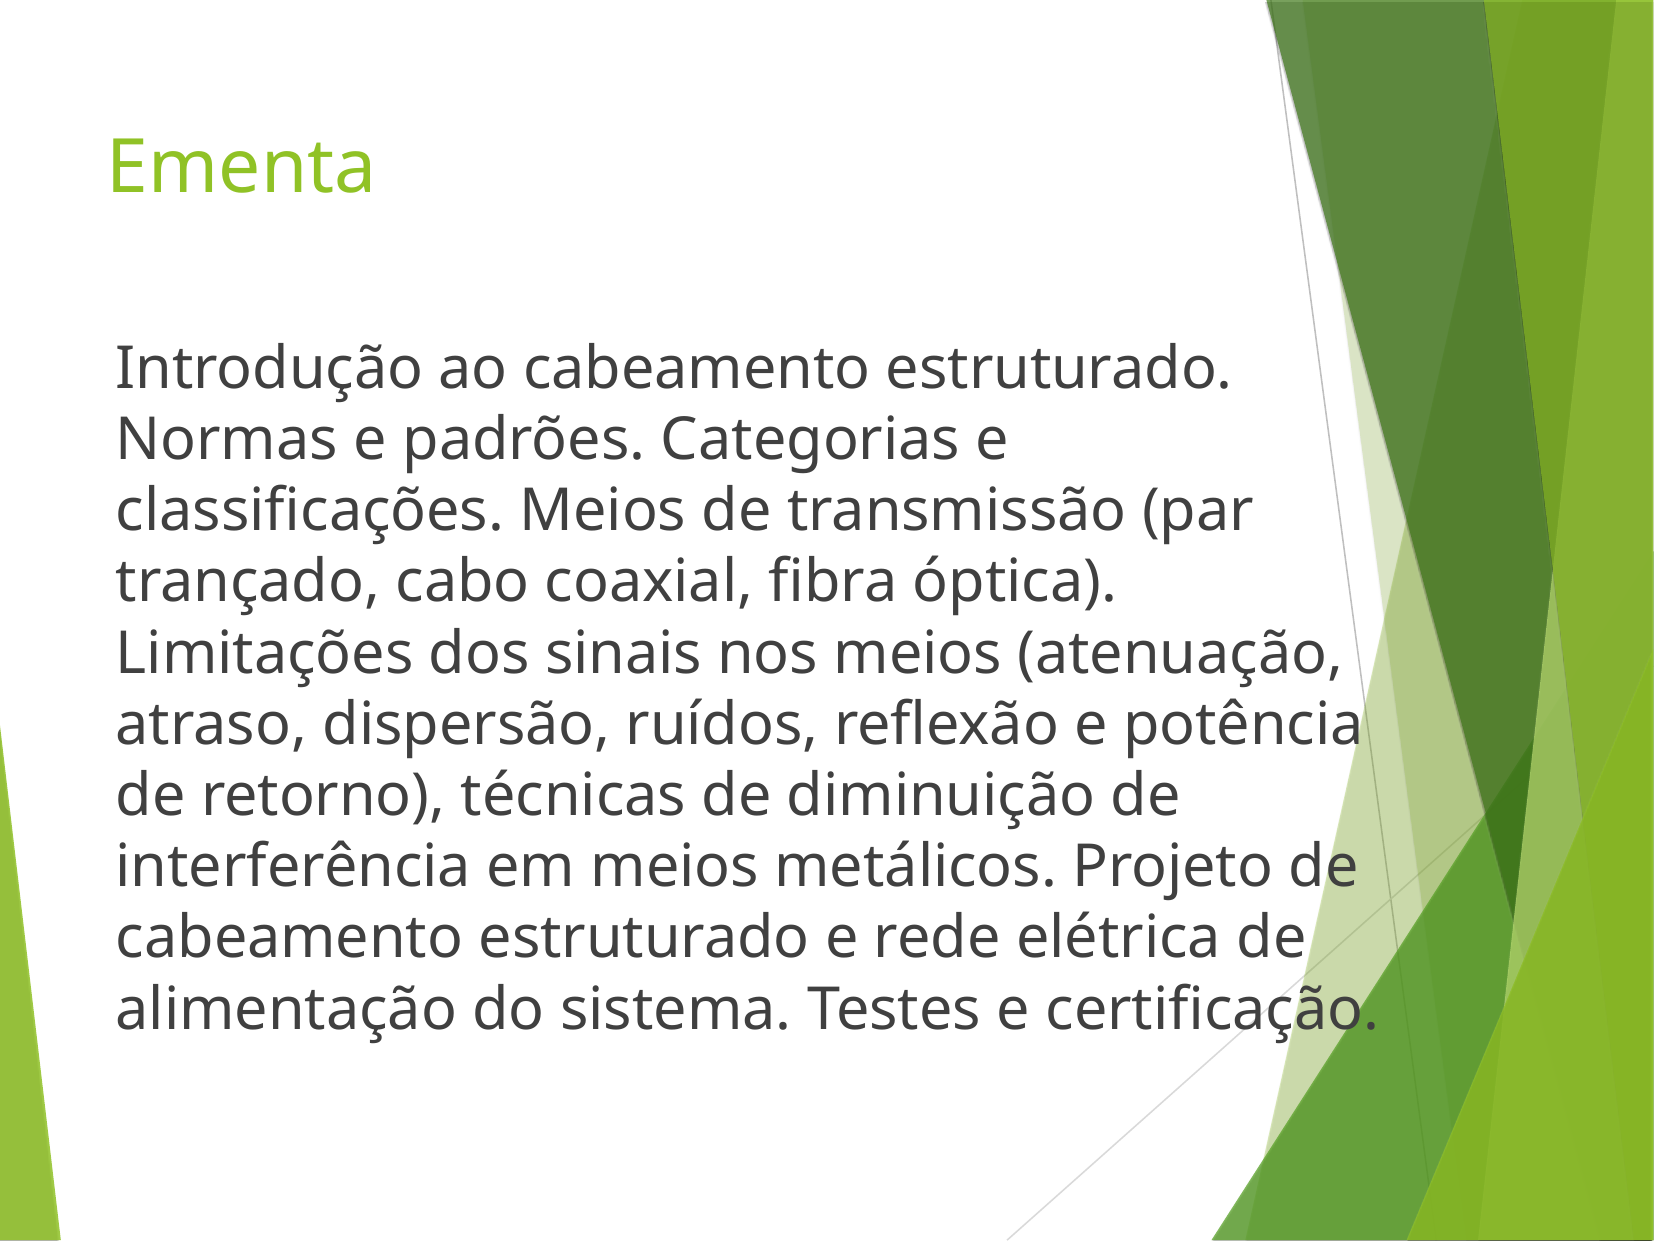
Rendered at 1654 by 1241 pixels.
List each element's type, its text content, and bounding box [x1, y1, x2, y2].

title Ementa [91, 110, 1258, 321]
list Introdução ao cabeamento estruturado. Normas e padrões. Categorias e classificações. Meios de transmissão (par trançado, cabo coaxial, fibra óptica). Limitações dos sinais nos meios (atenuação, atraso, dispersão, ruídos, reflexão e potência de retorno), técnicas de diminuição de interferência em meios metálicos. Projeto de cabeamento estruturado e rede elétrica de alimentação do sistema. Testes e certificação. [91, 321, 1398, 1117]
